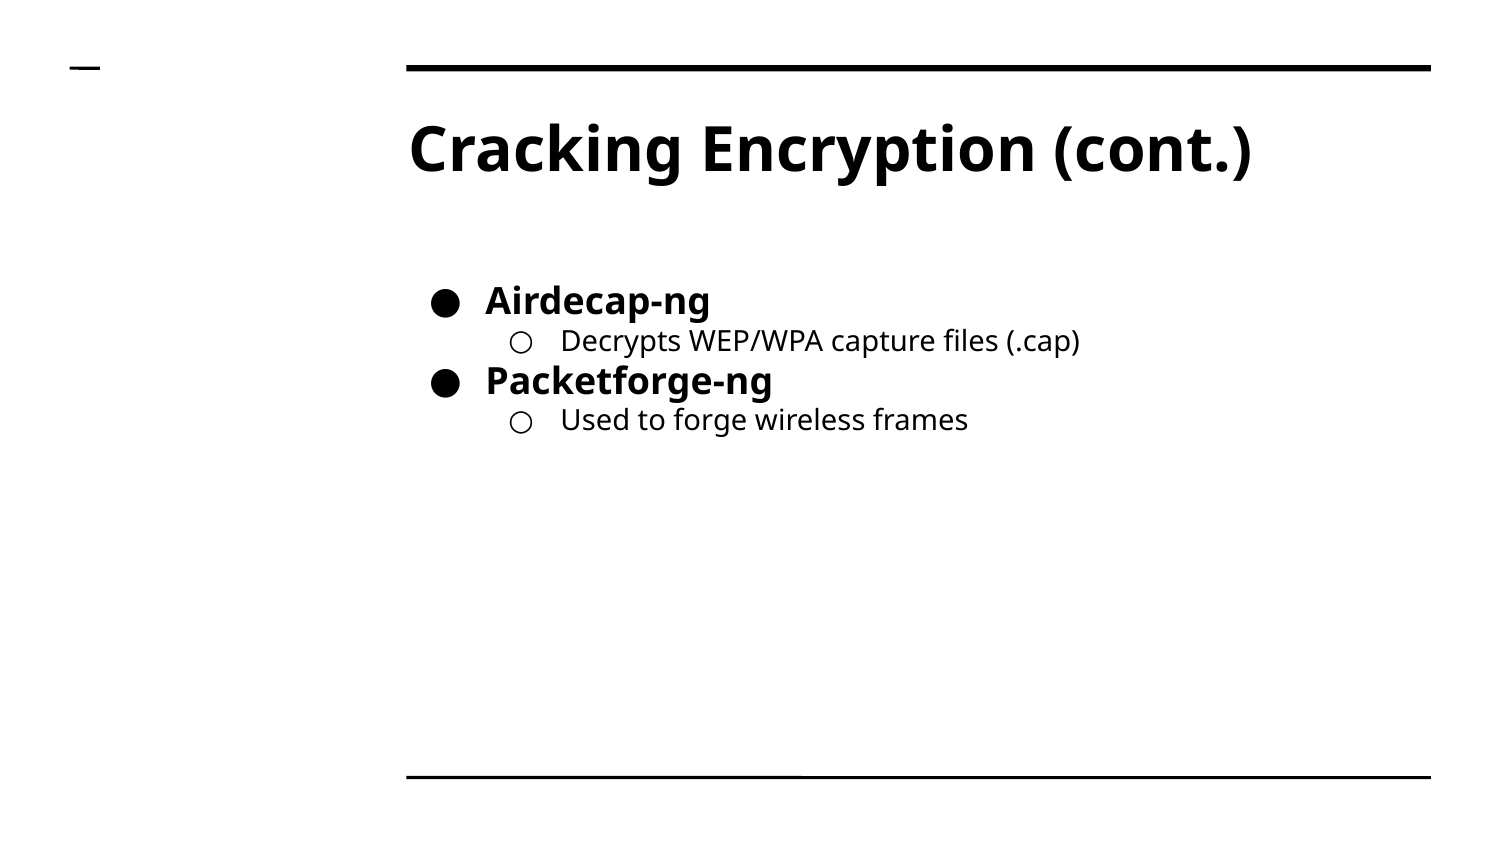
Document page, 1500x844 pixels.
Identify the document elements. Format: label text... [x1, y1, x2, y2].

list Airdecap-ng Decrypts WEP/WPA capture files (.cap) Packetforge-ng Used to forge wireless frames [395, 261, 1433, 755]
title Cracking Encryption (cont.) [393, 94, 1431, 199]
